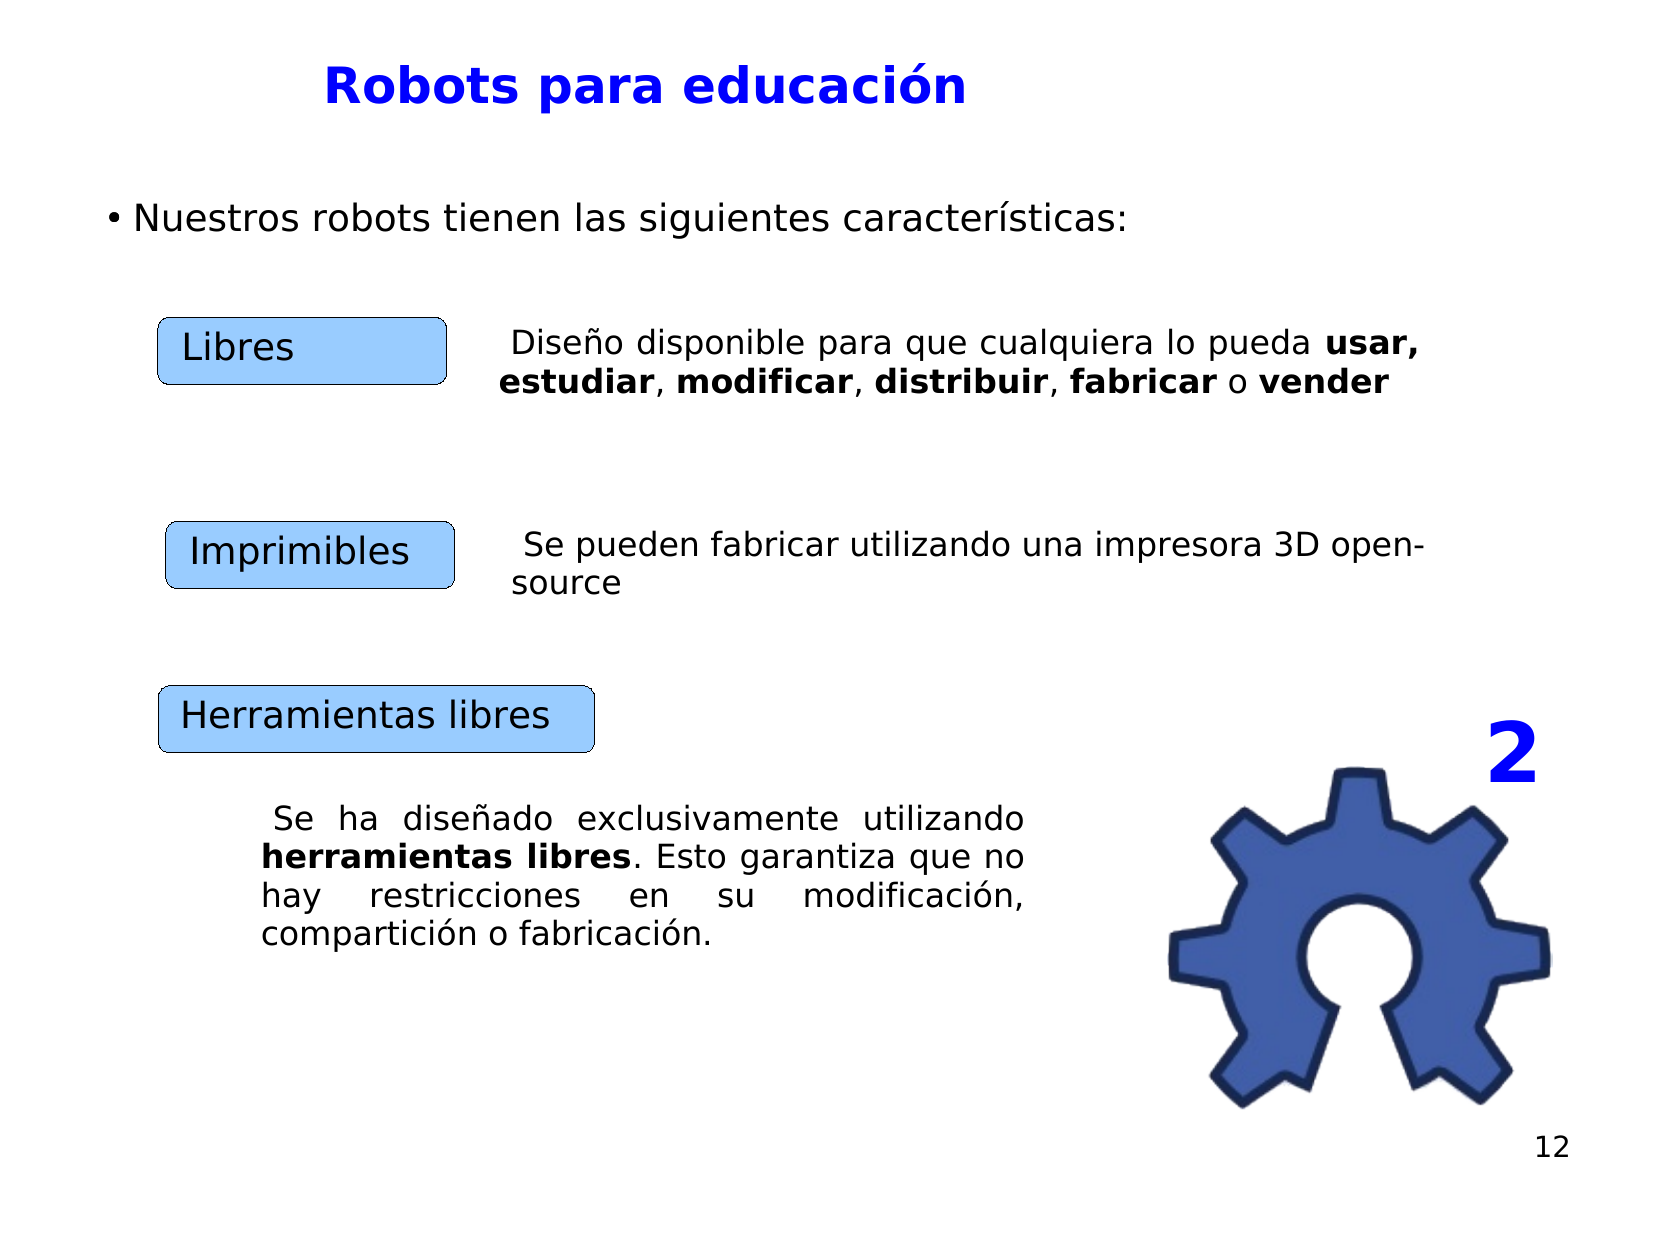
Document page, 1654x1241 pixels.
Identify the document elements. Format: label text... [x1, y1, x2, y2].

text_box Se pueden fabricar utilizando una impresora 3D open-source [496, 517, 1552, 610]
text_box [92, 189, 1265, 267]
text_box Robots para educación [308, 49, 984, 123]
text_box Diseño disponible para que cualquiera lo pueda usar, estudiar, modificar, distribuir, fabricar o vender [483, 316, 1539, 409]
picture [1167, 766, 1553, 1112]
text_box 2 [1470, 698, 1563, 811]
text_box Herramientas libres [152, 686, 597, 755]
text_box Imprimibles [161, 522, 457, 590]
text_box Se ha diseñado exclusivamente utilizando herramientas libres. Esto garantiza que no hay restricciones en su modificación, compartición o fabricación. [246, 792, 1088, 962]
text_box Libres [153, 318, 448, 386]
